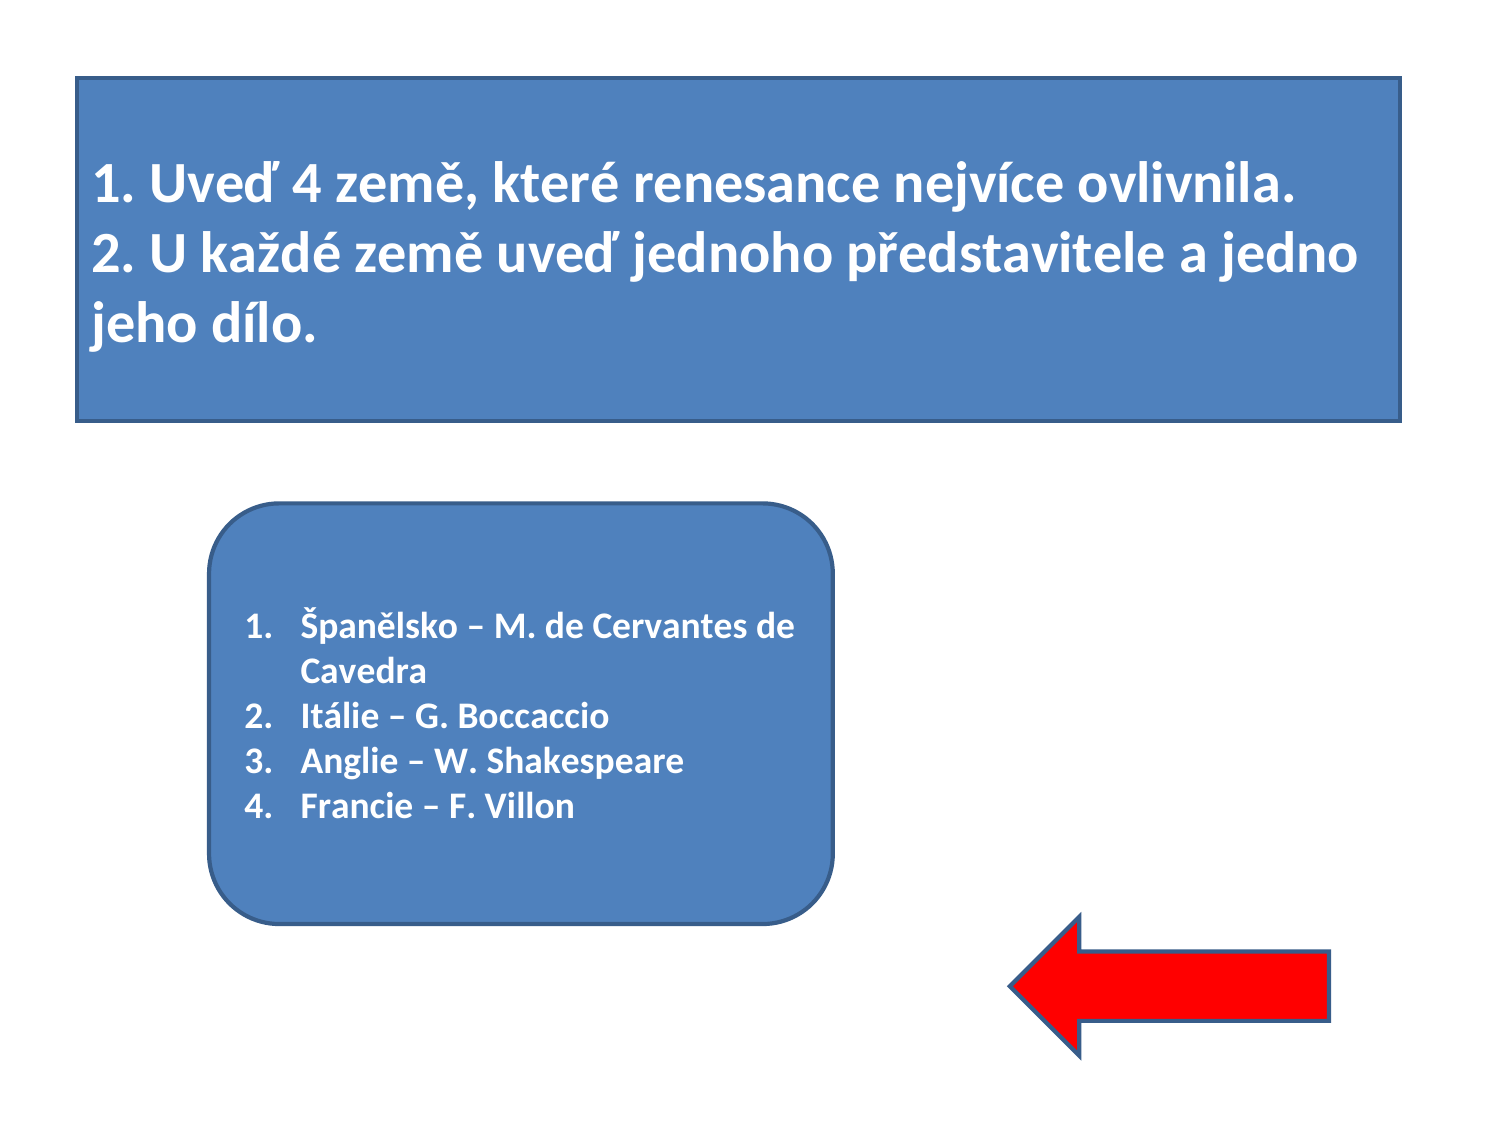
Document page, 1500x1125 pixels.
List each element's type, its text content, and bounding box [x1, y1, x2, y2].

text_box Španělsko – M. de Cervantes de Cavedra Itálie – G. Boccaccio Anglie – W. Shakespeare Francie – F. Villon [209, 503, 833, 925]
text_box 1. Uveď 4 země, které renesance nejvíce ovlivnila. 2. U každé země uveď jednoho představitele a jedno jeho dílo. [76, 78, 1400, 421]
text_box [1009, 916, 1329, 1056]
